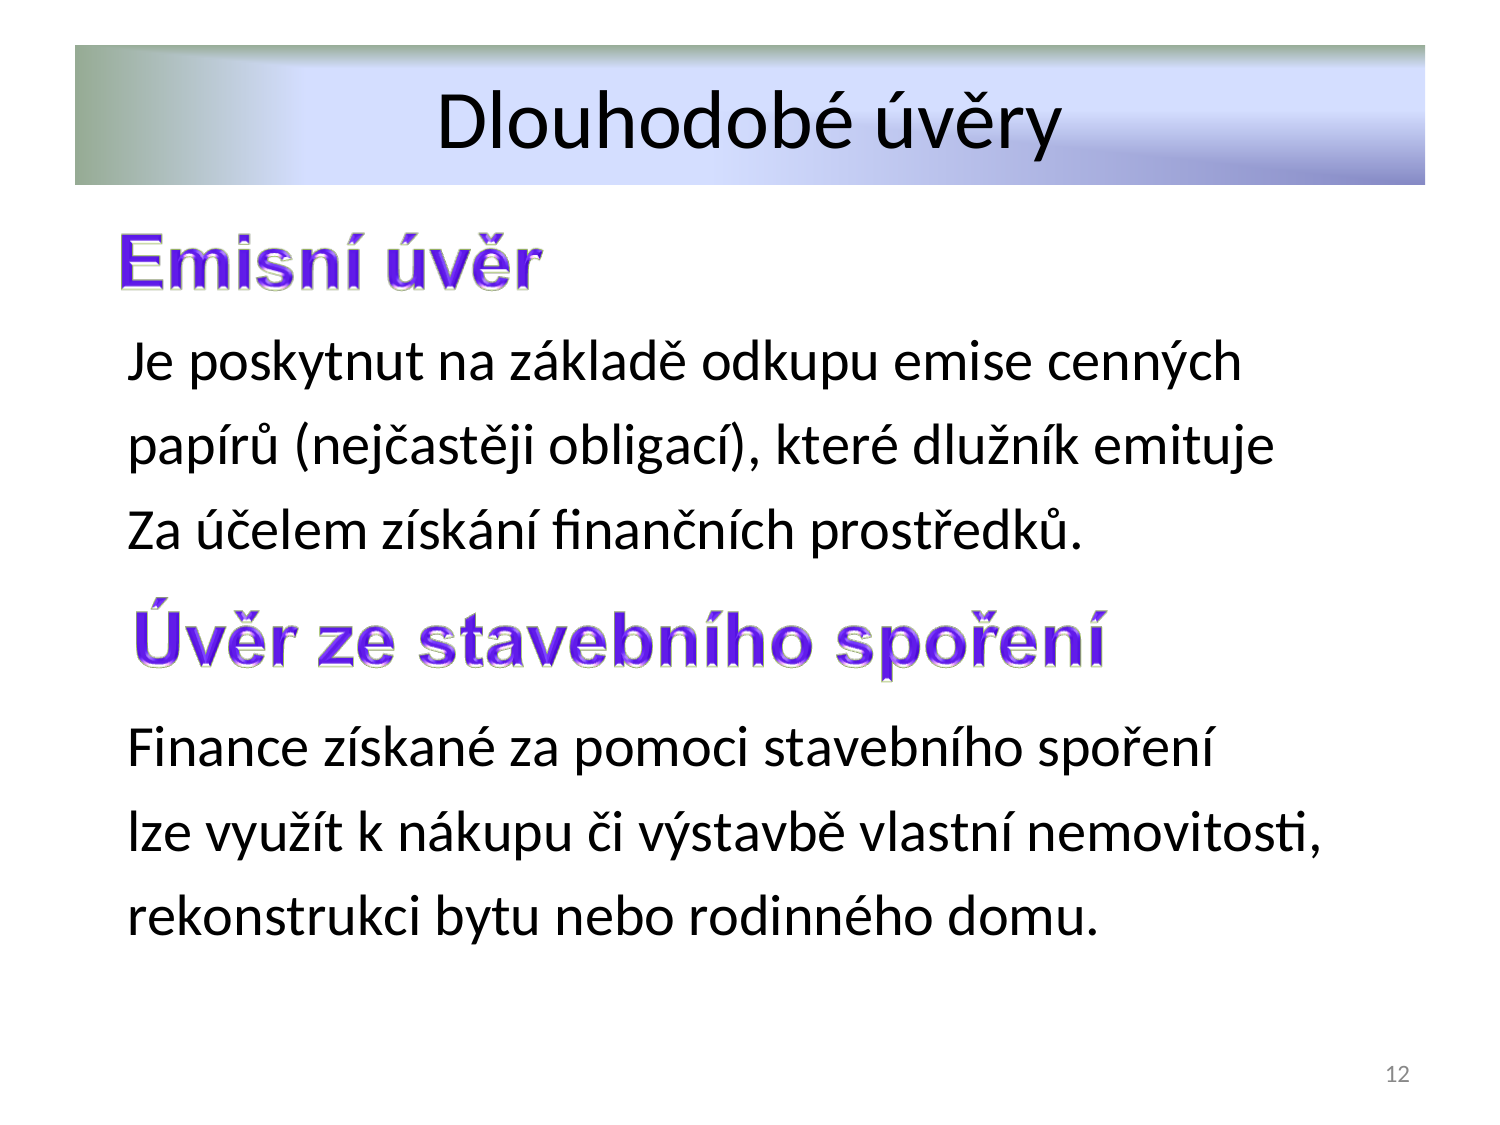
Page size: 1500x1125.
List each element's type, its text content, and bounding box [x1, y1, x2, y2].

list Je poskytnut na základě odkupu emise cenných papírů (nejčastěji obligací), které dlužník emituje Za účelem získání finančních prostředků. Finance získané za pomoci stavebního spoření lze využít k nákupu či výstavbě vlastní nemovitosti, rekonstrukci bytu nebo rodinného domu. [112, 220, 1436, 977]
picture [69, 190, 589, 316]
title Dlouhodobé úvěry [75, 45, 1426, 185]
text_box <číslo> [1074, 1042, 1426, 1103]
picture [84, 568, 1154, 693]
